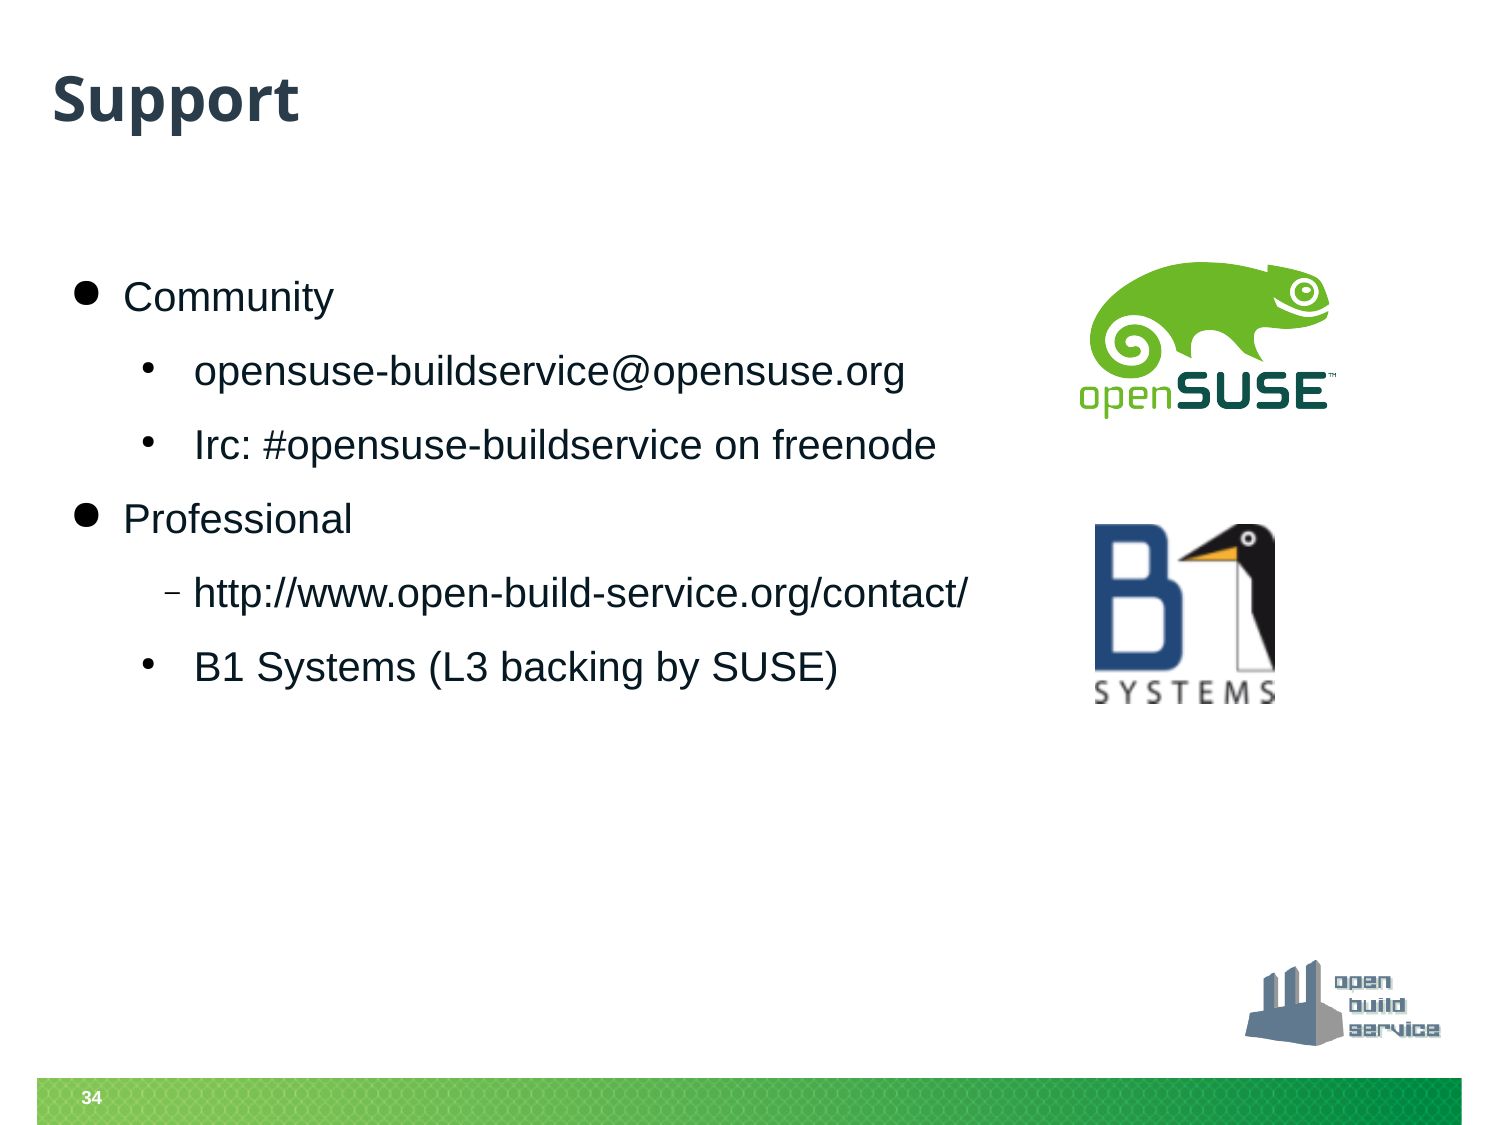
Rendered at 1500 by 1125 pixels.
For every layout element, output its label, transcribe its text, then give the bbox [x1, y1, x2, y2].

title Support [37, 51, 1388, 209]
picture [37, 1078, 1462, 1125]
picture [1245, 960, 1441, 1046]
picture [1080, 262, 1336, 419]
list Community opensuse-buildservice@opensuse.org Irc: #opensuse-buildservice on freenode Professional http://www.open-build-service.org/contact/ B1 Systems (L3 backing by SUSE) [37, 262, 1388, 1005]
picture [1095, 524, 1275, 705]
